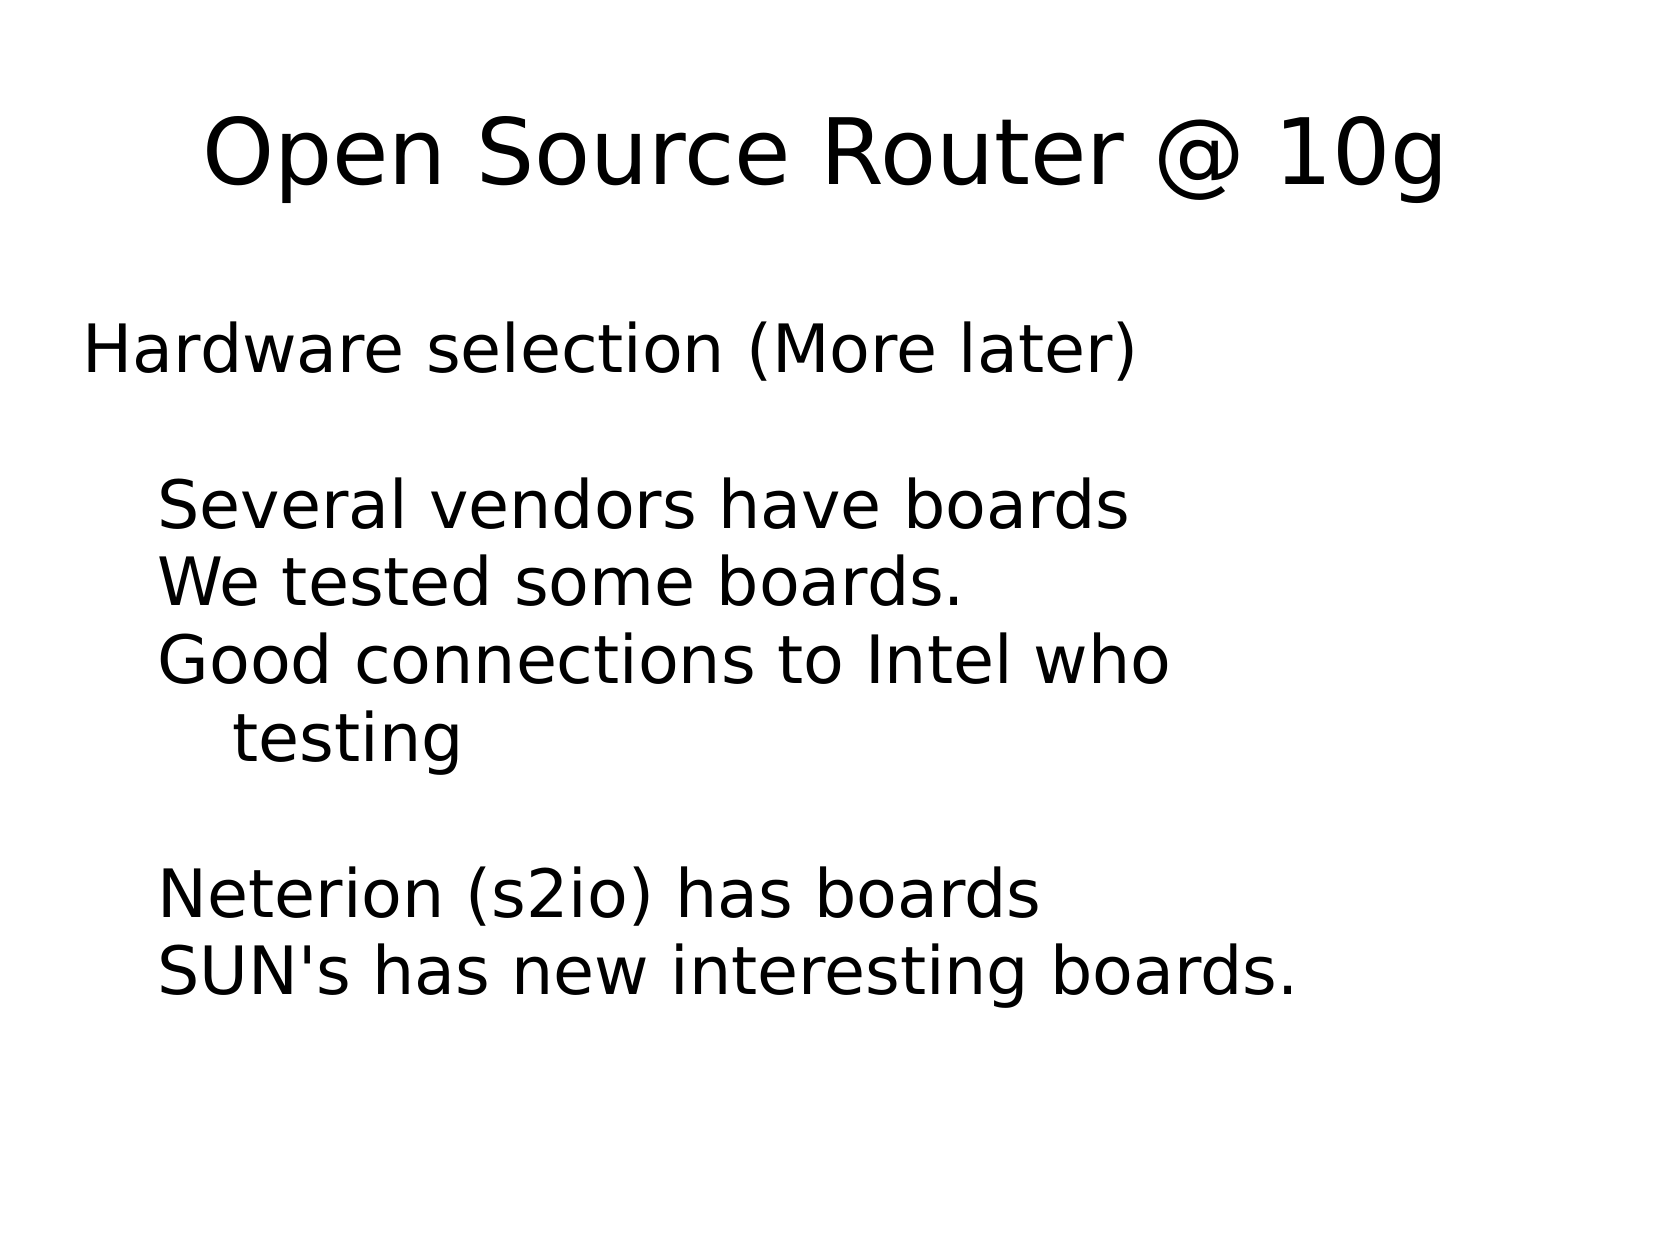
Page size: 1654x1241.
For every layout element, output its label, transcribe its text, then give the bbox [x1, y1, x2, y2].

subtitle Hardware selection (More later) Several vendors have boards We tested some boards. Good connections to Intel who testing Neterion (s2io) has boards SUN's has new interesting boards. [82, 297, 1571, 1102]
title Open Source Router @ 10g [82, 56, 1571, 250]
